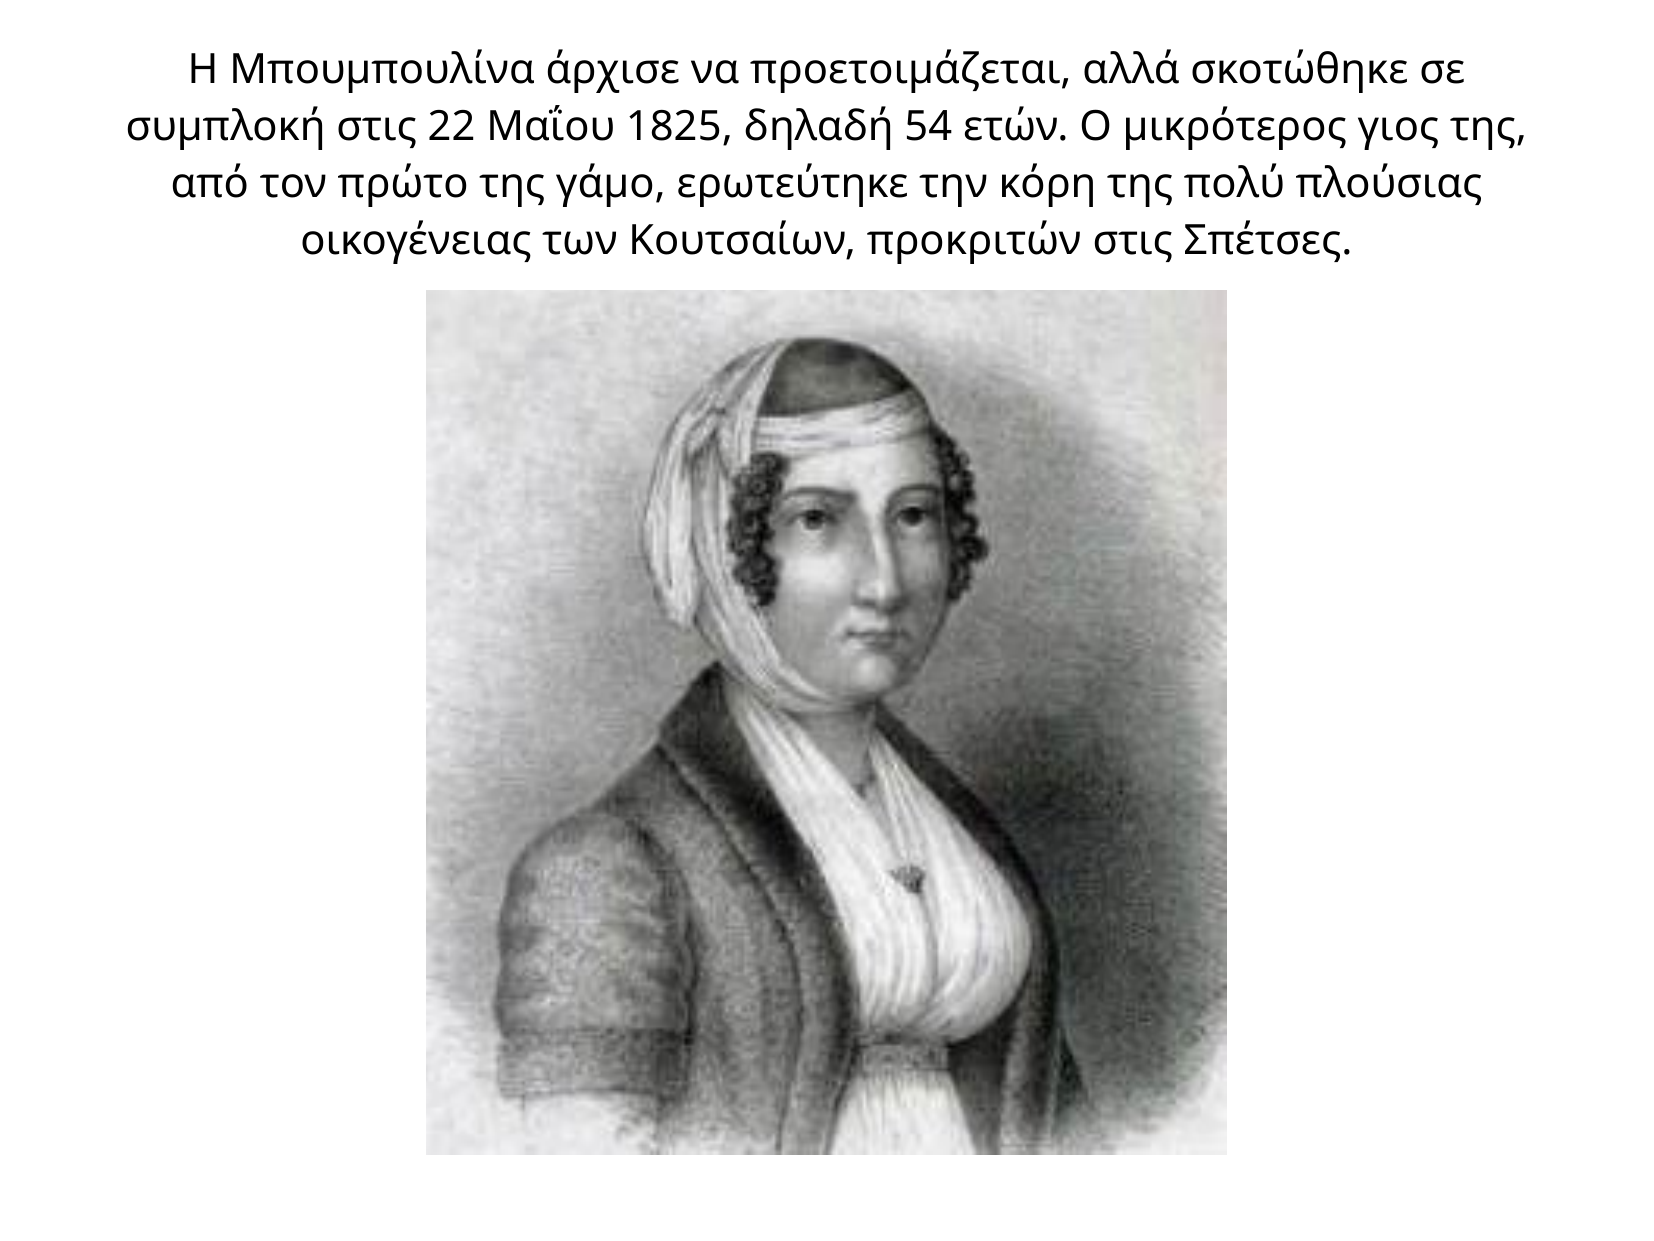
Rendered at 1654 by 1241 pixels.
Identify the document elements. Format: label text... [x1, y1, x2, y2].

picture [426, 290, 1227, 1156]
title Η Μπουμπουλίνα άρχισε να προετοιμάζεται, αλλά σκοτώθηκε σε συμπλοκή στις 22 Μαΐου 1825, δηλαδή 54 ετών. Ο μικρότερος γιος της, από τον πρώτο της γάμο, ερωτεύτηκε την κόρη της πολύ πλούσιας οικογένειας των Κουτσαίων, προκριτών στις Σπέτσες. [82, 36, 1571, 270]
